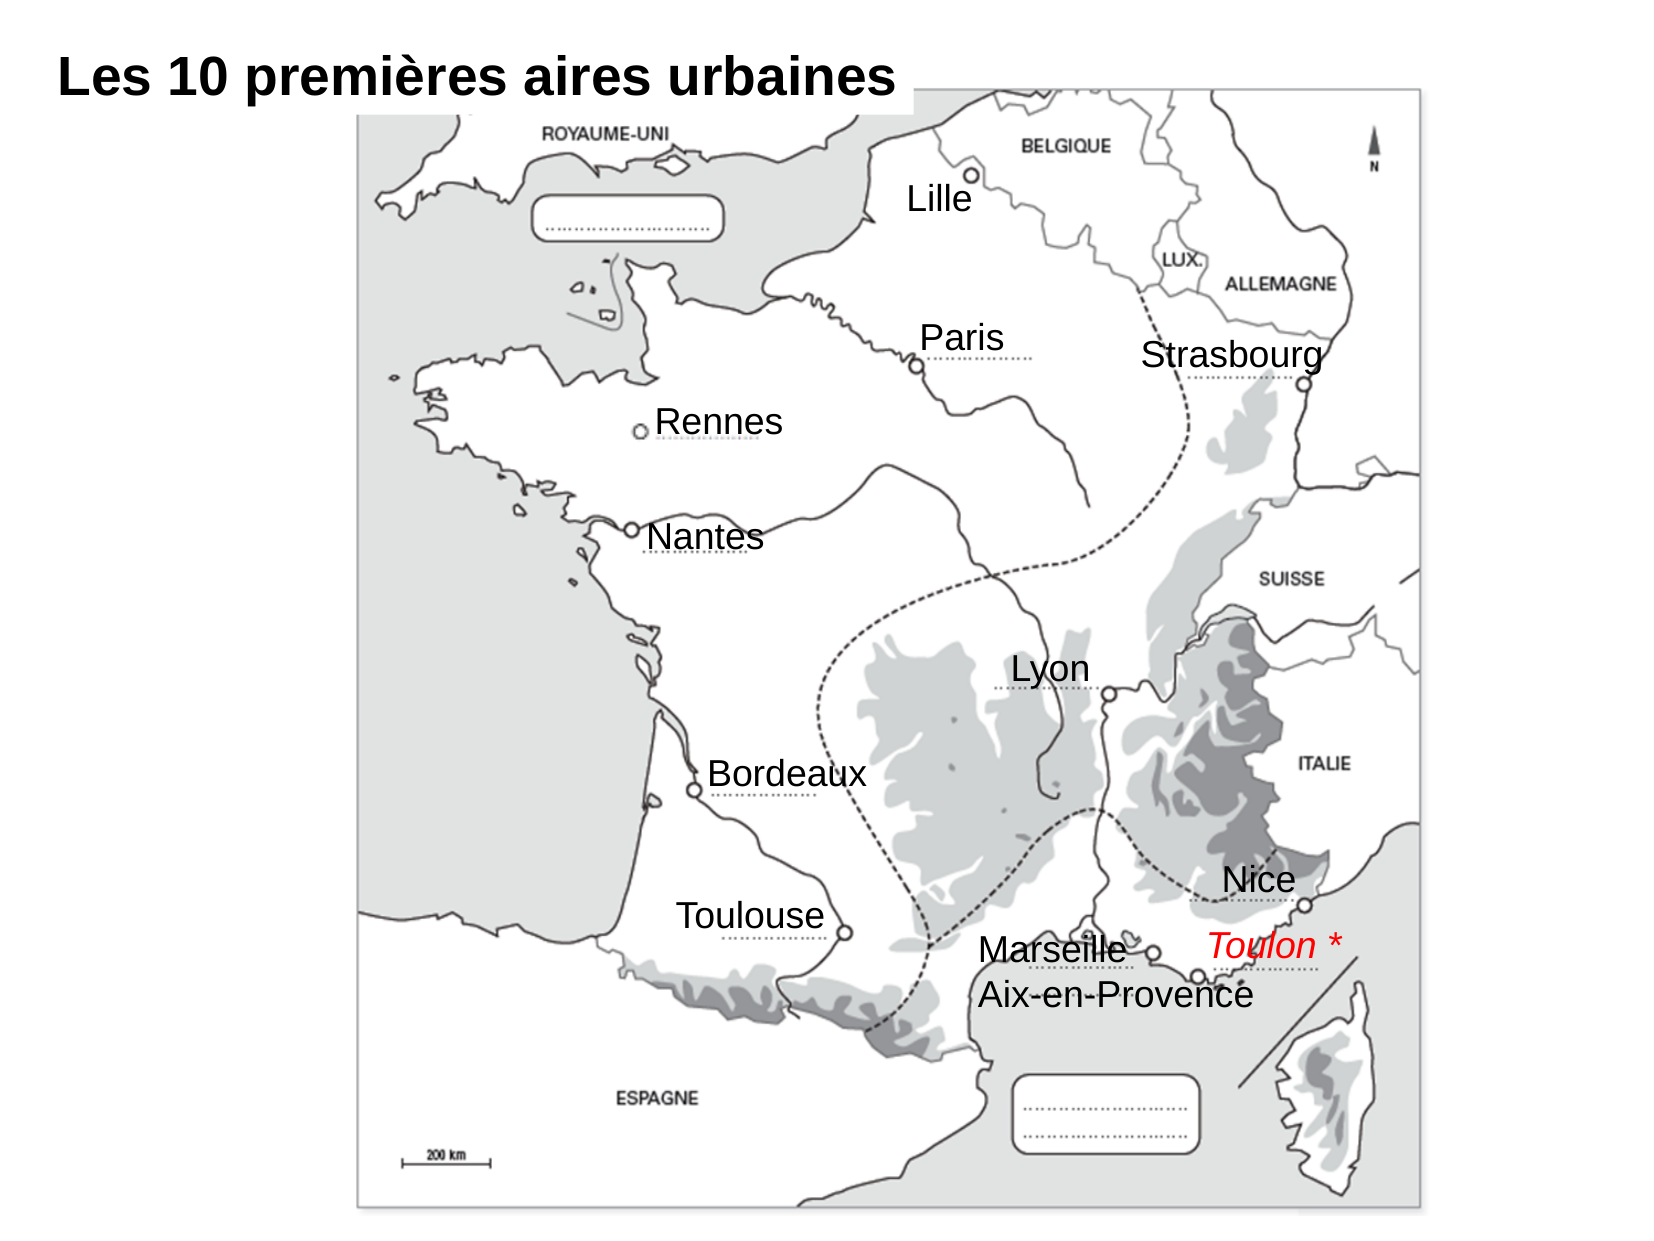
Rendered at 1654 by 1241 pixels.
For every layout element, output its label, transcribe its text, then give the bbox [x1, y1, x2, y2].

text_box Lyon [995, 636, 1140, 698]
text_box Strasbourg [1125, 322, 1350, 383]
text_box Bordeaux [692, 740, 888, 802]
text_box Rennes [639, 389, 810, 451]
picture [354, 83, 1430, 1216]
text_box Nantes [631, 504, 801, 566]
text_box Nice [1206, 847, 1351, 908]
text_box Toulon * [1191, 913, 1359, 975]
text_box Marseille Aix-en-Provence [963, 917, 1335, 1023]
text_box Lille [891, 166, 1035, 227]
text_box Toulouse [660, 883, 866, 945]
text_box Paris [904, 305, 1048, 366]
text_box Les 10 premières aires urbaines [42, 33, 914, 115]
